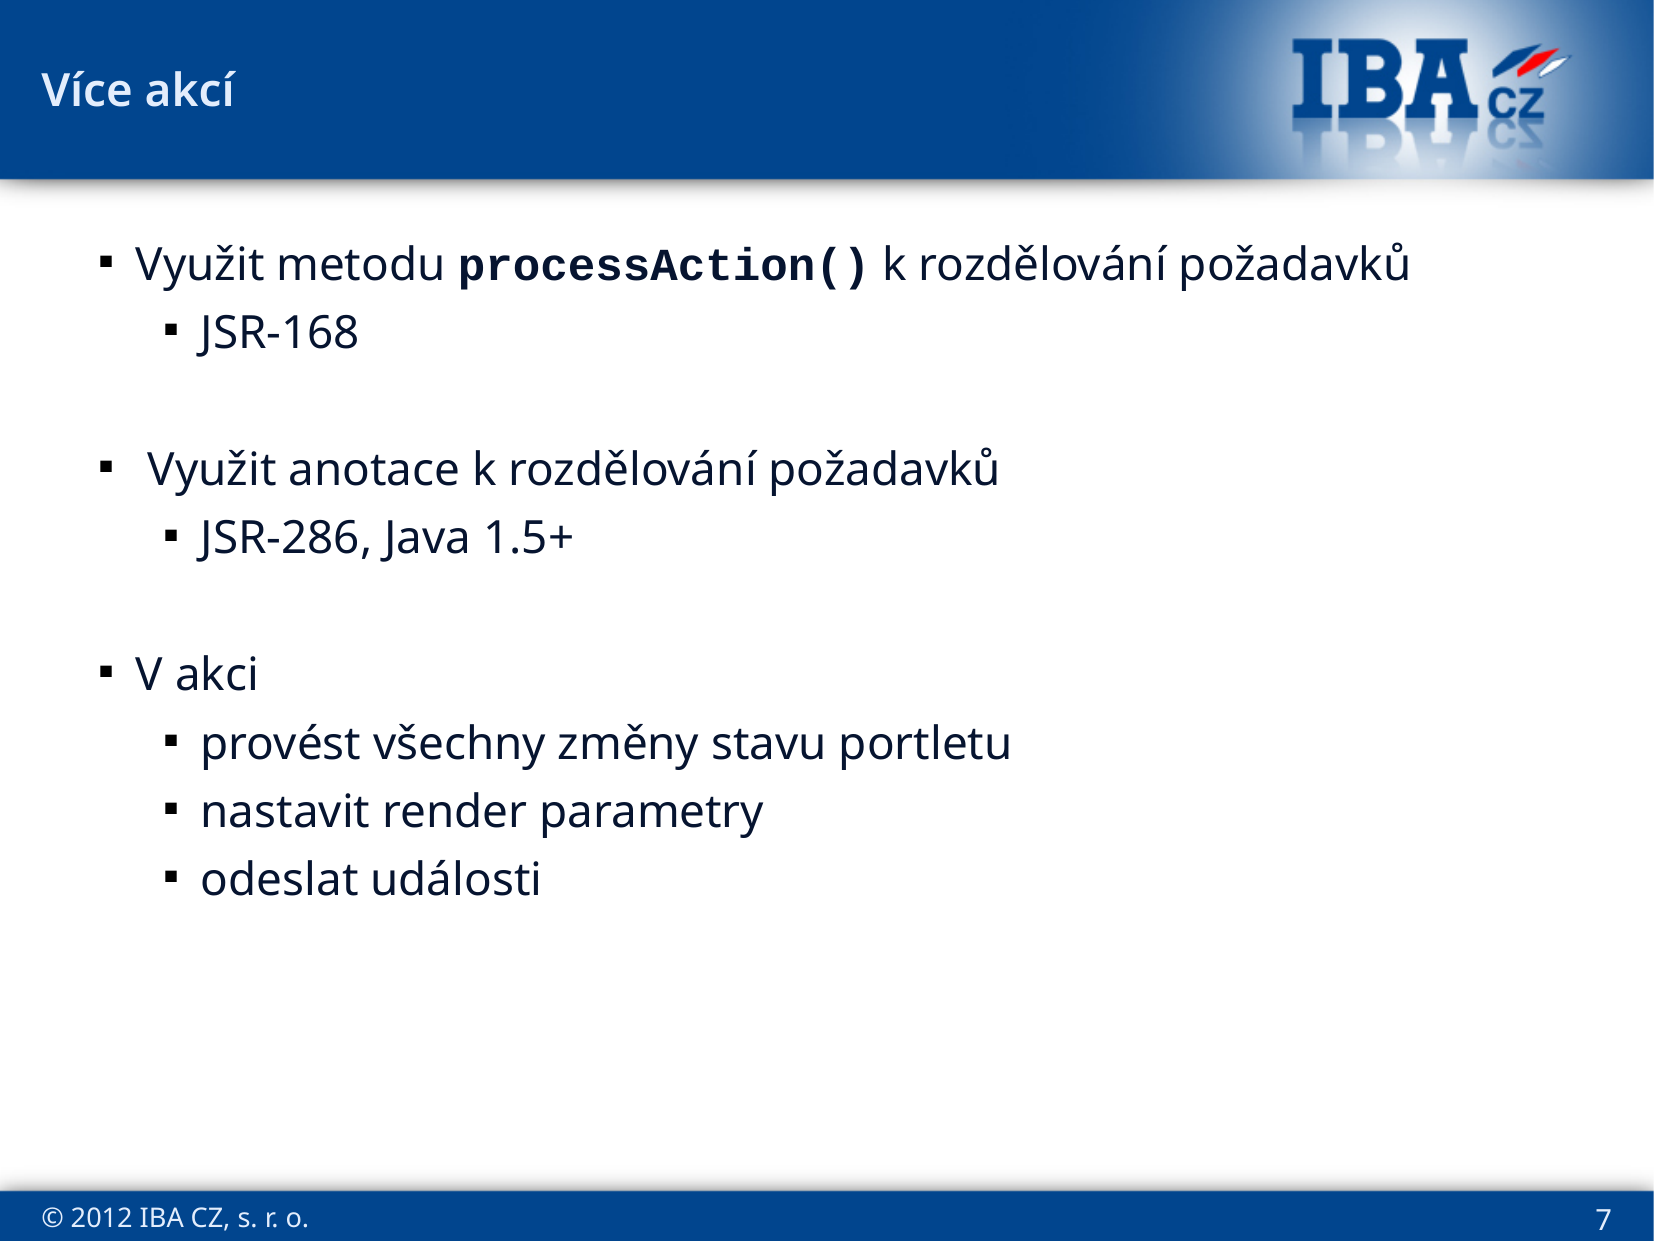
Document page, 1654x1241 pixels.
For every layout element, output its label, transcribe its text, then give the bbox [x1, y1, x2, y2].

picture [0, 0, 1654, 1241]
list Využit metodu processAction() k rozdělování požadavků JSR-168 Využit anotace k rozdělování požadavků JSR-286, Java 1.5+ V akci provést všechny změny stavu portletu nastavit render parametry odeslat události [82, 231, 1571, 1152]
title Více akcí [41, 0, 1105, 178]
